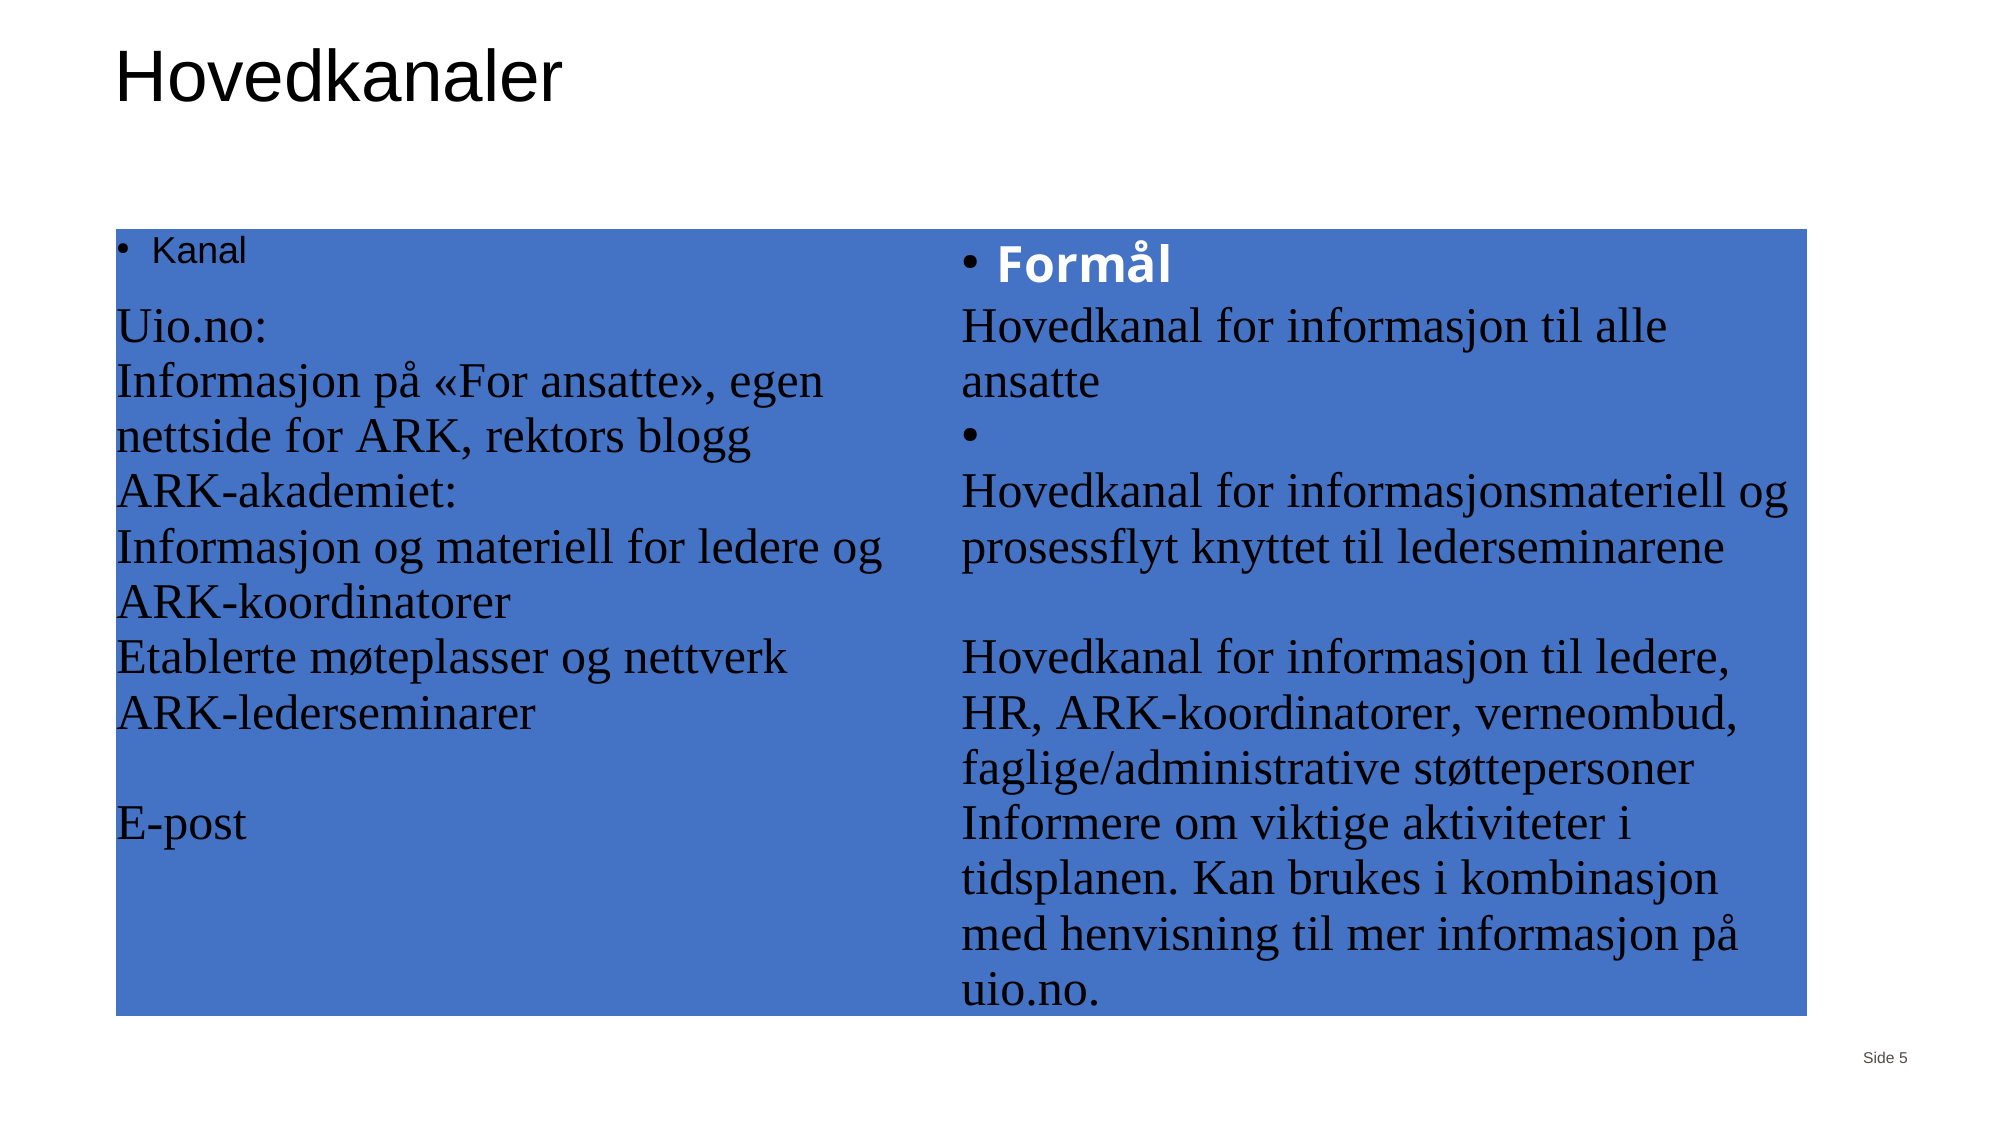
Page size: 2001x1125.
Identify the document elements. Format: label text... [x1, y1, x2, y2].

table_header Kanal [116, 229, 962, 298]
table_cell ARK-akademiet: Informasjon og materiell for ledere og ARK-koordinatorer [116, 463, 962, 629]
table_cell Hovedkanal for informasjon til ledere, HR, ARK-koordinatorer, verneombud, faglige/administrative støttepersoner [962, 629, 1807, 795]
table_cell Uio.no: Informasjon på «For ansatte», egen nettside for ARK, rektors blogg [116, 298, 962, 463]
text_box Hovedkanaler [99, 21, 1433, 214]
table_cell Etablerte møteplasser og nettverk ARK-lederseminarer [116, 629, 962, 795]
table_header Formål [962, 229, 1807, 298]
table_cell Hovedkanal for informasjonsmateriell og prosessflyt knyttet til lederseminarene [962, 463, 1807, 629]
table_cell Hovedkanal for informasjon til alle ansatte [962, 298, 1807, 463]
table_cell E-post [116, 795, 962, 1016]
slide_number Side 5 [1848, 1027, 1947, 1088]
table_cell Informere om viktige aktiviteter i tidsplanen. Kan brukes i kombinasjon med henvisning til mer informasjon på uio.no. [962, 795, 1807, 1016]
